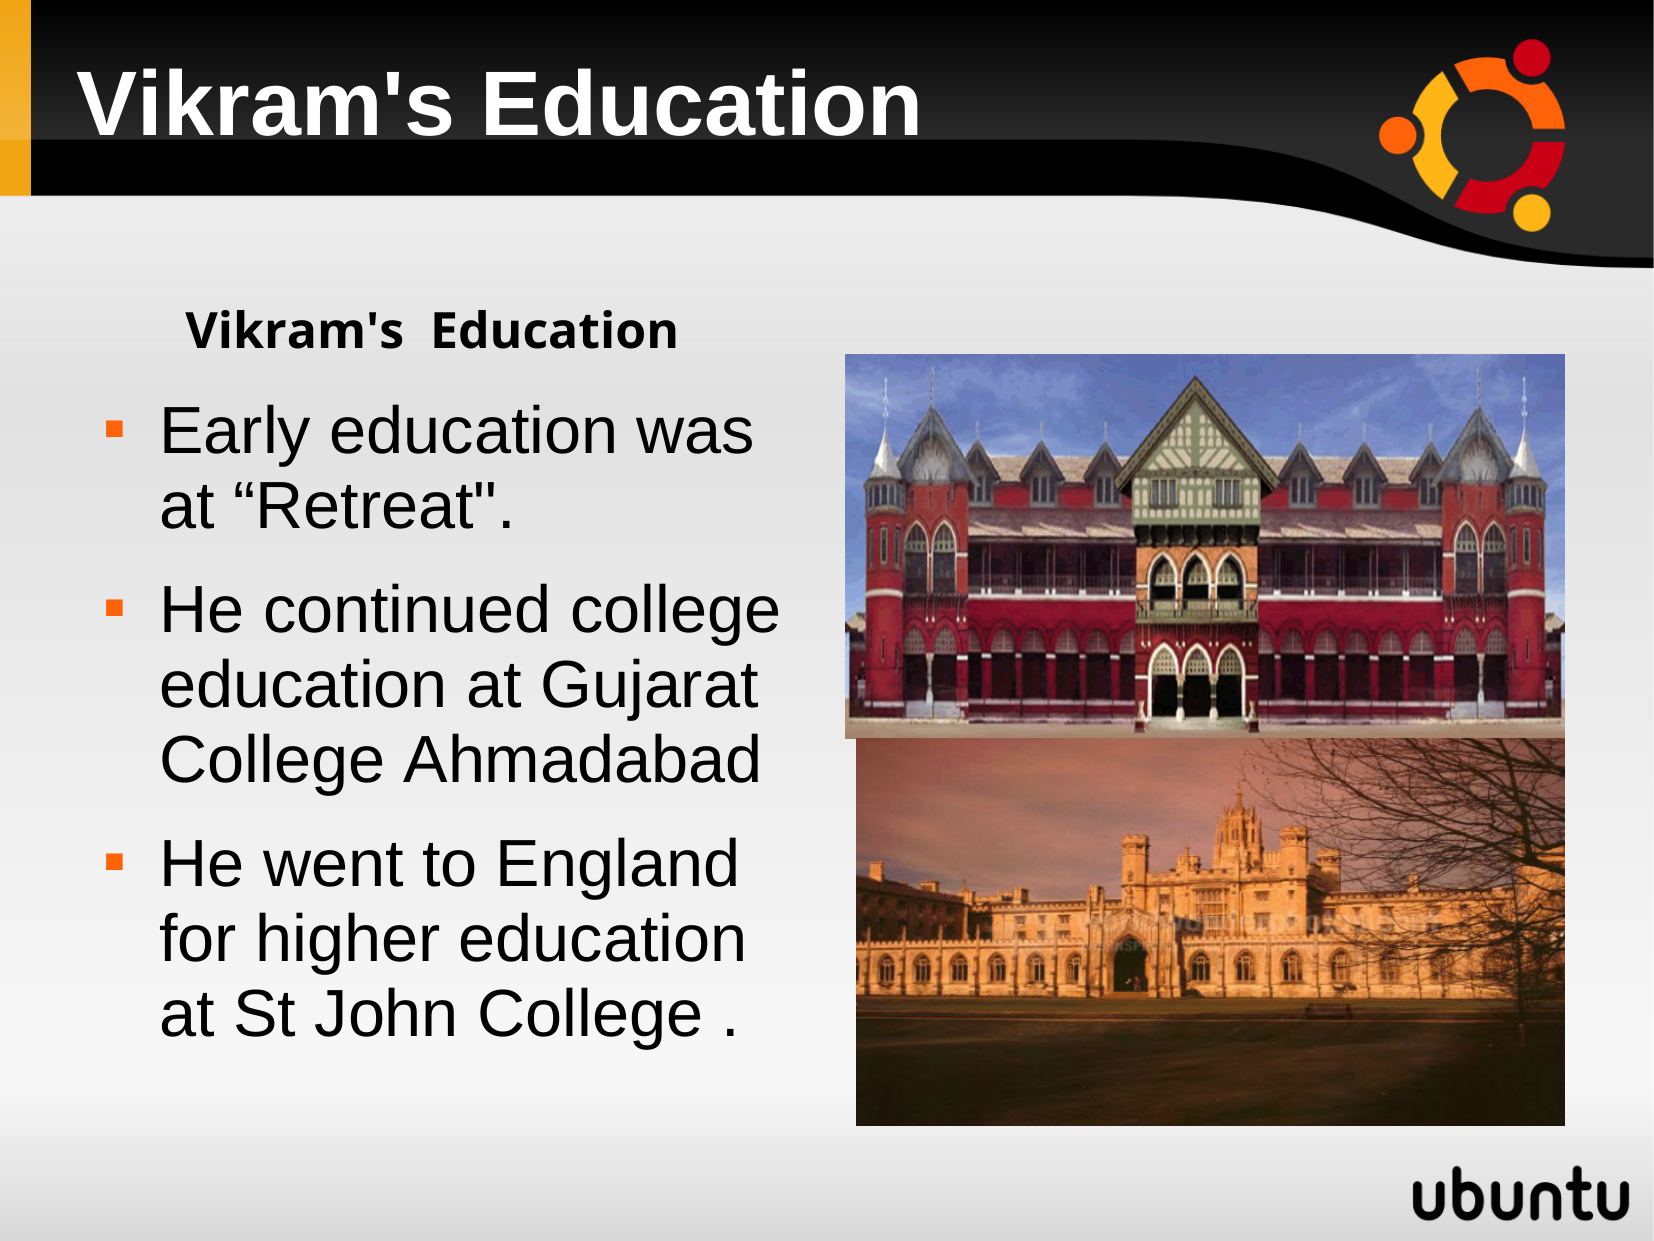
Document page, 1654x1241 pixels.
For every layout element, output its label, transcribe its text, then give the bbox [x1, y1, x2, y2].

picture [0, 0, 1654, 1241]
list Vikram's Education Early education was at “Retreat". He continued college education at Gujarat College Ahmadabad He went to England for higher education at St John College . [88, 295, 815, 1099]
title Vikram's Education [76, 0, 1565, 208]
